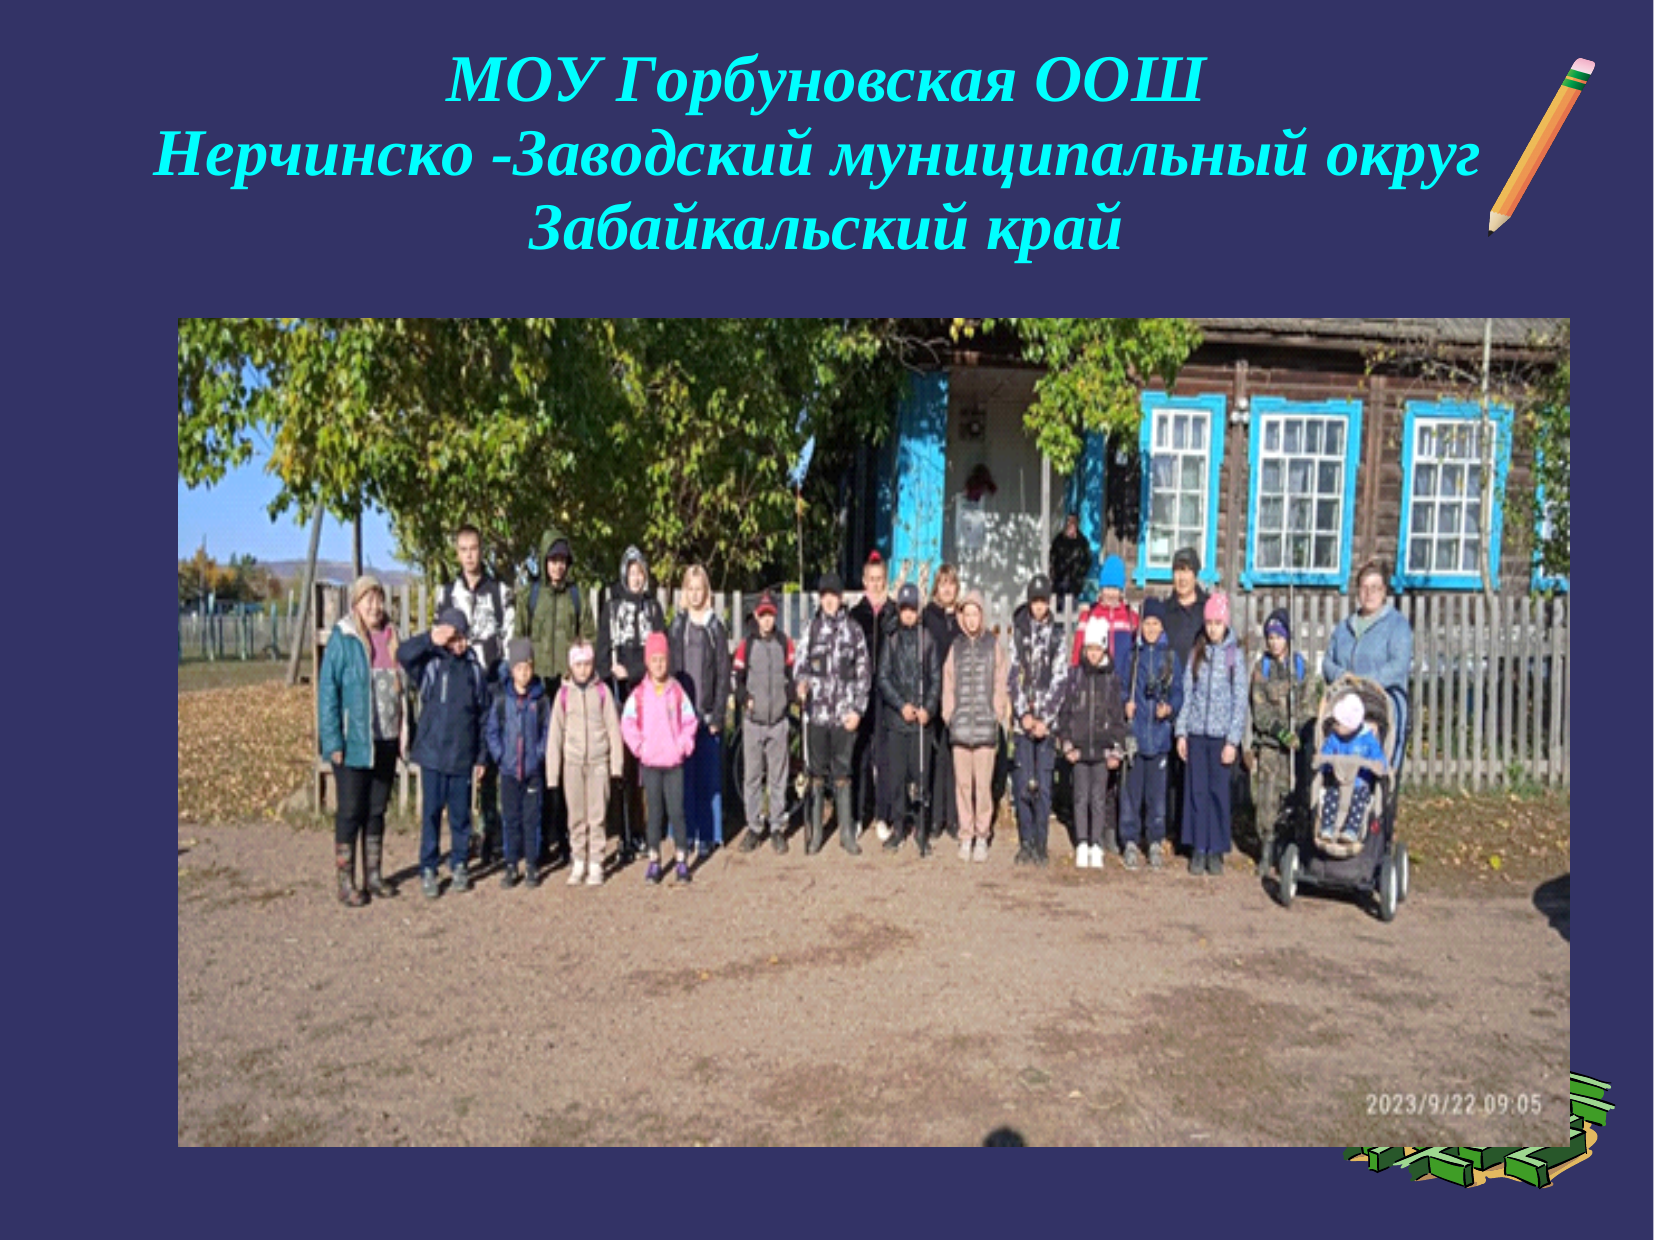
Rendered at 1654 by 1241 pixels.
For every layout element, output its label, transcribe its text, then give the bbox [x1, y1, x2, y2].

picture [178, 318, 1570, 1147]
picture [1488, 58, 1595, 237]
title МОУ Горбуновская ООШ Нерчинско -Заводский муниципальный округ Забайкальский край [82, 41, 1571, 265]
